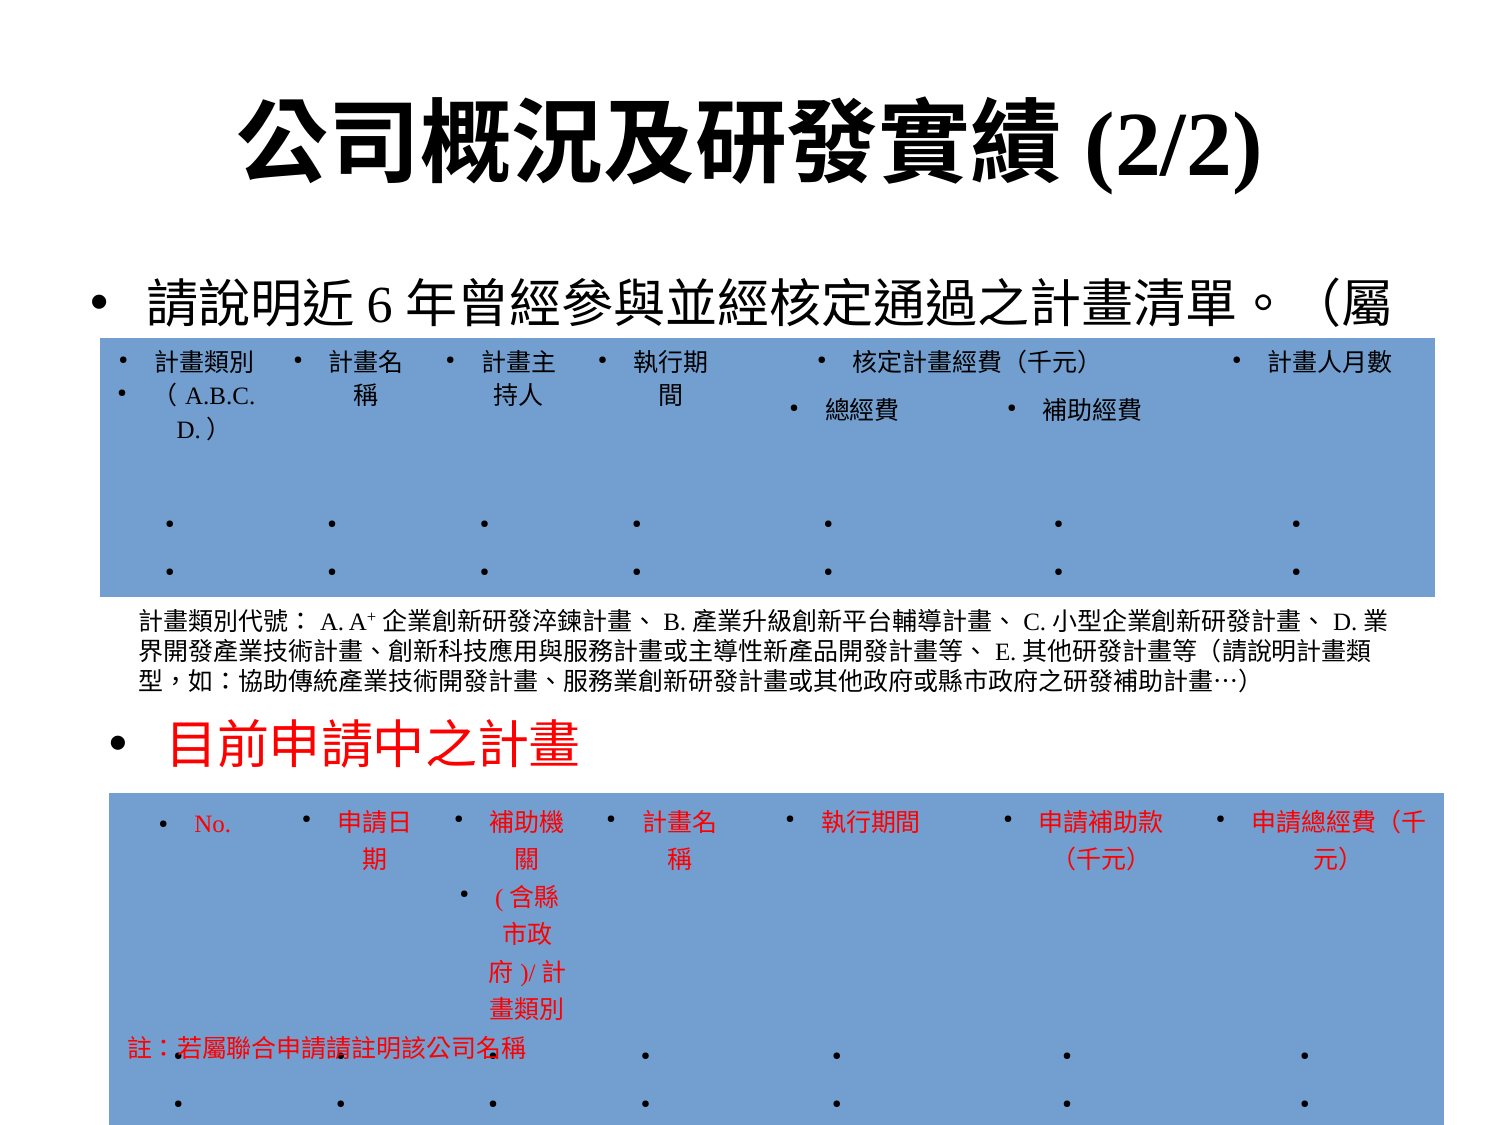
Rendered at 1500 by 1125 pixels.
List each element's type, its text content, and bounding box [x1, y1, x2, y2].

table_header No. [109, 793, 281, 1033]
table_header 計畫名稱 [586, 793, 738, 1025]
table_header 執行期間 [738, 793, 969, 1025]
text_box 目前申請中之計畫 [93, 704, 1444, 1102]
title 公司概況及研發實績(2/2) [75, 45, 1426, 233]
table_cell [1199, 1081, 1444, 1125]
table_cell [577, 549, 730, 597]
table_cell 補助經費 [960, 386, 1190, 501]
table_cell [100, 501, 273, 549]
table_cell [960, 501, 1190, 549]
table_cell [586, 1081, 738, 1125]
table_cell [960, 549, 1190, 597]
table_cell [433, 1070, 586, 1081]
table_cell [273, 549, 425, 597]
table_header 執行期間 [577, 338, 730, 501]
table_cell [730, 501, 960, 549]
table_cell [281, 1081, 433, 1125]
table_cell [577, 501, 730, 549]
table_cell [1190, 501, 1435, 549]
table_cell [425, 501, 577, 549]
table_cell [433, 1081, 586, 1125]
text_box 註：若屬聯合申請請註明該公司名稱 [112, 1025, 1400, 1070]
table_header 計畫名稱 [273, 338, 425, 501]
table_header 計畫主持人 [425, 338, 577, 501]
table_cell [109, 1033, 281, 1081]
table_header 核定計畫經費（千元） [730, 338, 1190, 386]
table_header 補助機關 (含縣市政府)/計畫類別 [433, 793, 586, 1025]
table_cell [100, 549, 273, 597]
table_cell [730, 549, 960, 597]
table_cell [586, 1070, 738, 1081]
table_cell [738, 1070, 969, 1081]
list 請說明近6年曾經參與並經核定通過之計畫清單。（屬聯合申請者請分開表列） [92, 196, 1443, 752]
text_box 計畫類別代號：A. A+企業創新研發淬鍊計畫、B.產業升級創新平台輔導計畫、C.小型企業創新研發計畫、D.業界開發產業技術計畫、創新科技應用與服務計畫或主導性新產品開發計畫等、E.其他研發計畫等（請說明計畫類型，如：協助傳統產業技術開發計畫、服務業創新研發計畫或其他政府或縣市政府之研發補助計畫…） [124, 598, 1412, 703]
table_cell [281, 1070, 433, 1081]
table_header 計畫類別 （A.B.C.D.） [100, 338, 273, 501]
table_cell [969, 1070, 1199, 1081]
table_cell [1190, 549, 1435, 597]
table_cell [738, 1081, 969, 1125]
table_cell 總經費 [730, 386, 960, 501]
table_cell [969, 1081, 1199, 1125]
table_cell [1199, 1033, 1444, 1081]
table_cell [109, 1081, 281, 1125]
table_header 計畫人月數 [1190, 338, 1435, 501]
table_cell [273, 501, 425, 549]
table_header 申請補助款（千元） [969, 793, 1199, 1025]
table_header 申請日期 [281, 793, 433, 1025]
table_cell [425, 549, 577, 597]
table_header 申請總經費（千元） [1199, 793, 1444, 1033]
